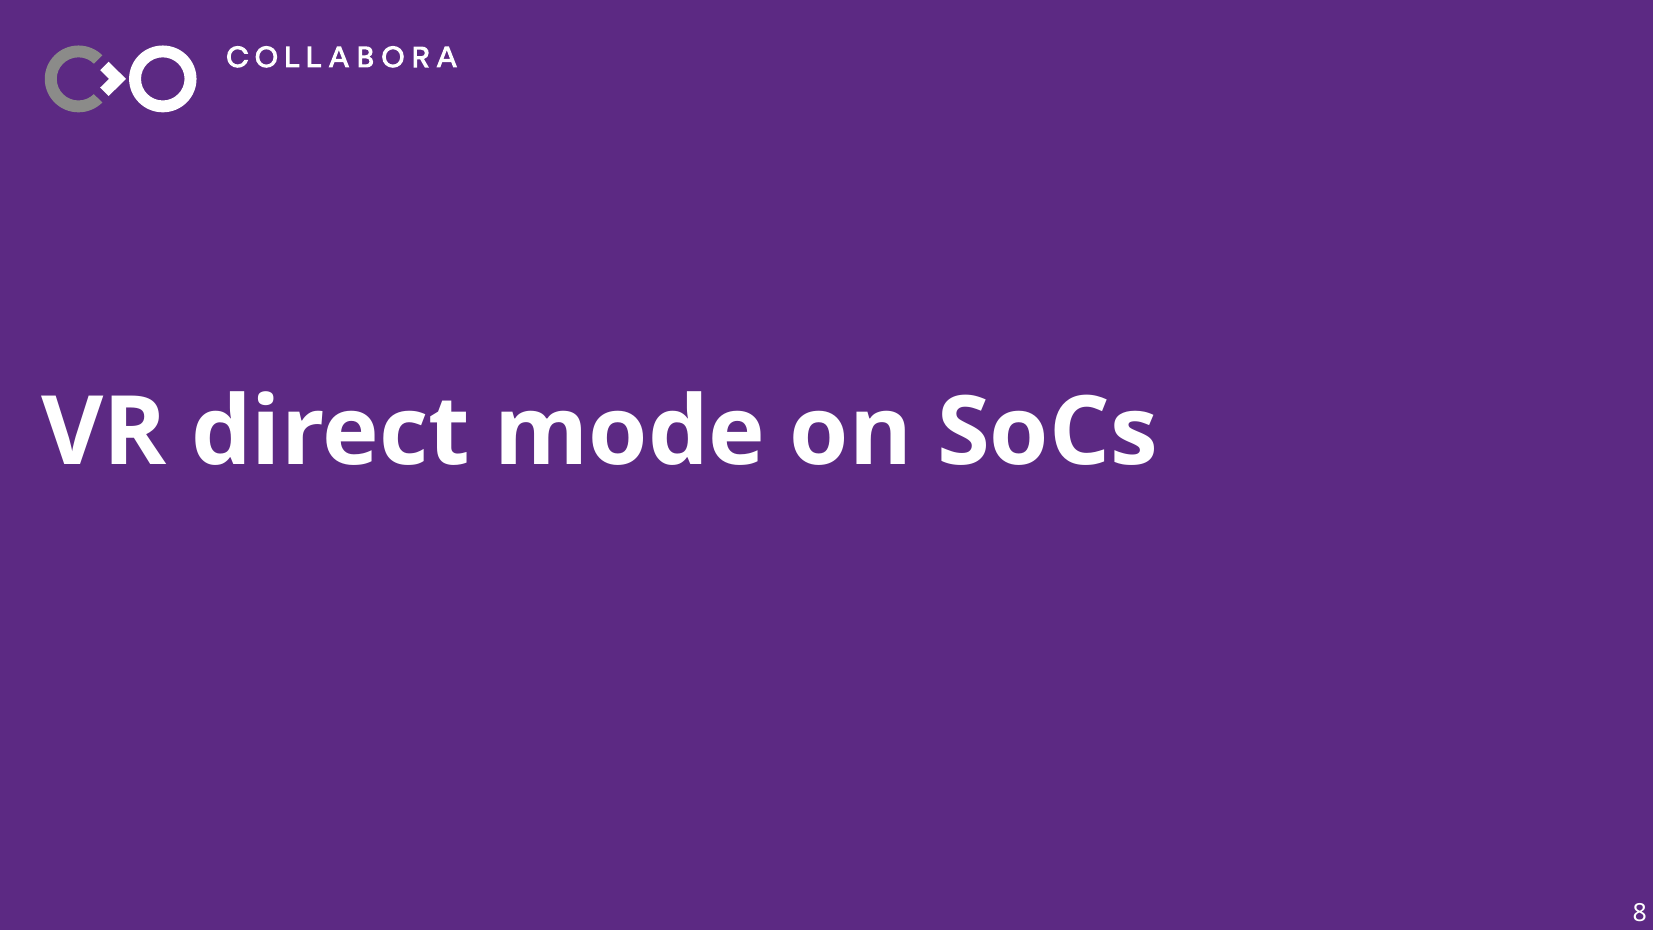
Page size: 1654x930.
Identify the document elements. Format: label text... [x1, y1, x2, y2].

title VR direct mode on SoCs [41, 371, 1529, 484]
